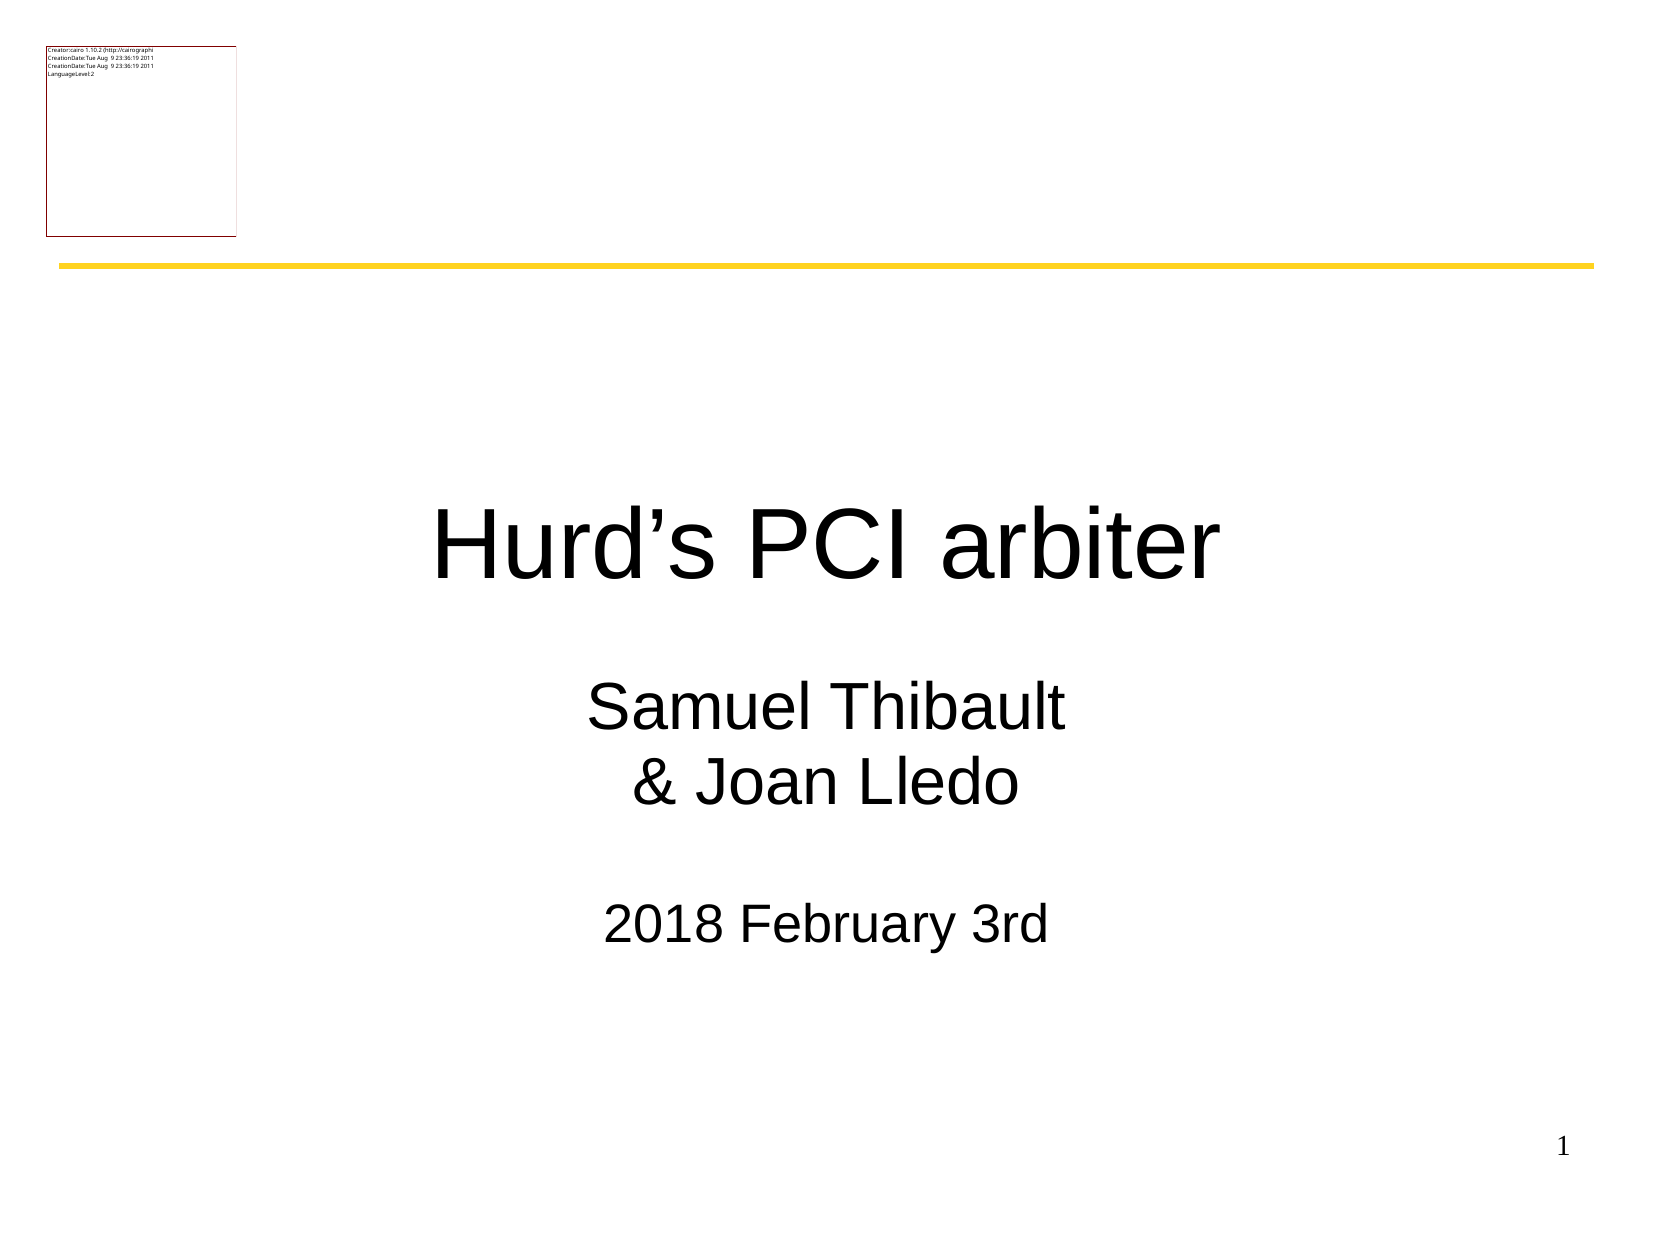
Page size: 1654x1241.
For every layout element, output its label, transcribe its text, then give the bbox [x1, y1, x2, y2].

subtitle Hurd’s PCI arbiter Samuel Thibault & Joan Lledo 2018 February 3rd [82, 290, 1571, 1152]
